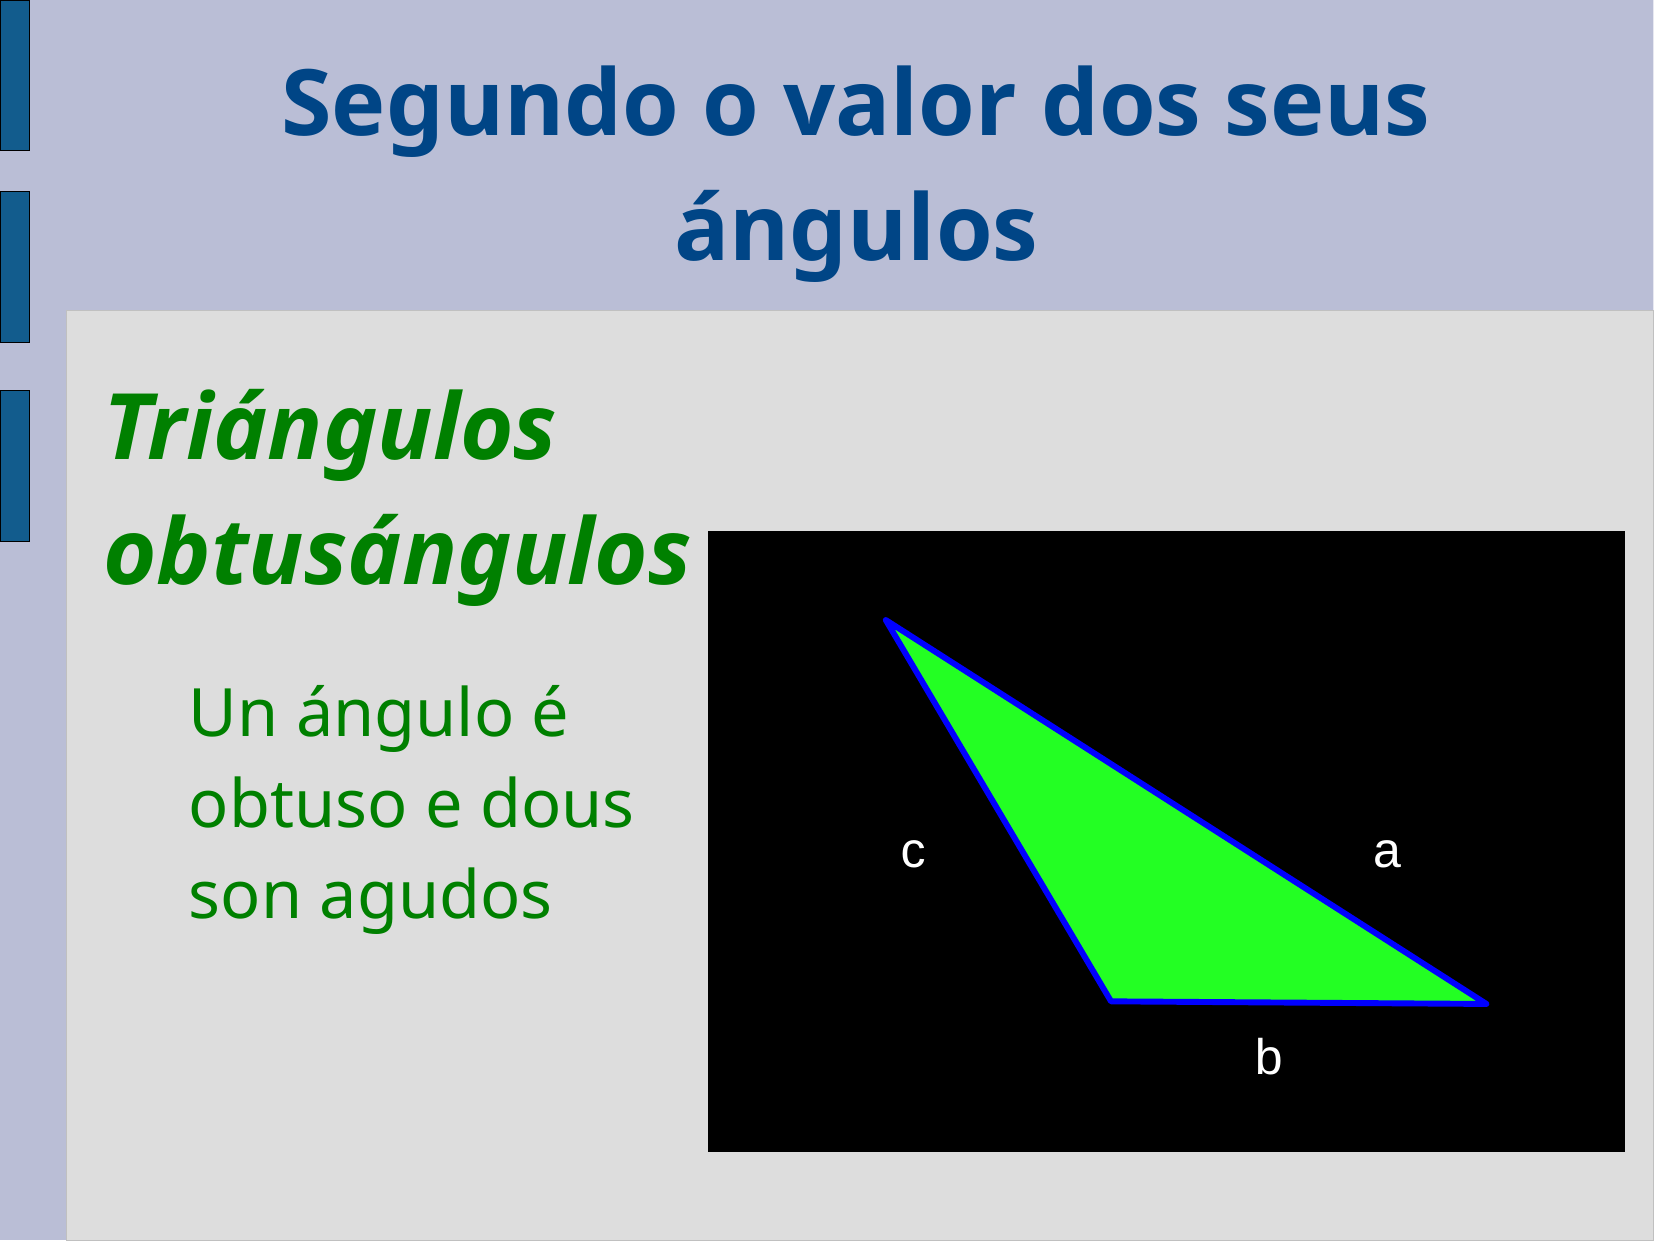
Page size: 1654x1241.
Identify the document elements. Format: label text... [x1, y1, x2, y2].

text_box b [1240, 1021, 1388, 1093]
title Segundo o valor dos seus ángulos [88, 59, 1625, 267]
list Un ángulo é obtuso e dous son agudos [118, 665, 680, 945]
text_box Triángulos obtusángulos [88, 354, 1182, 497]
text_box a [1358, 815, 1506, 886]
text_box [708, 531, 1625, 1152]
text_box c [885, 815, 1034, 886]
